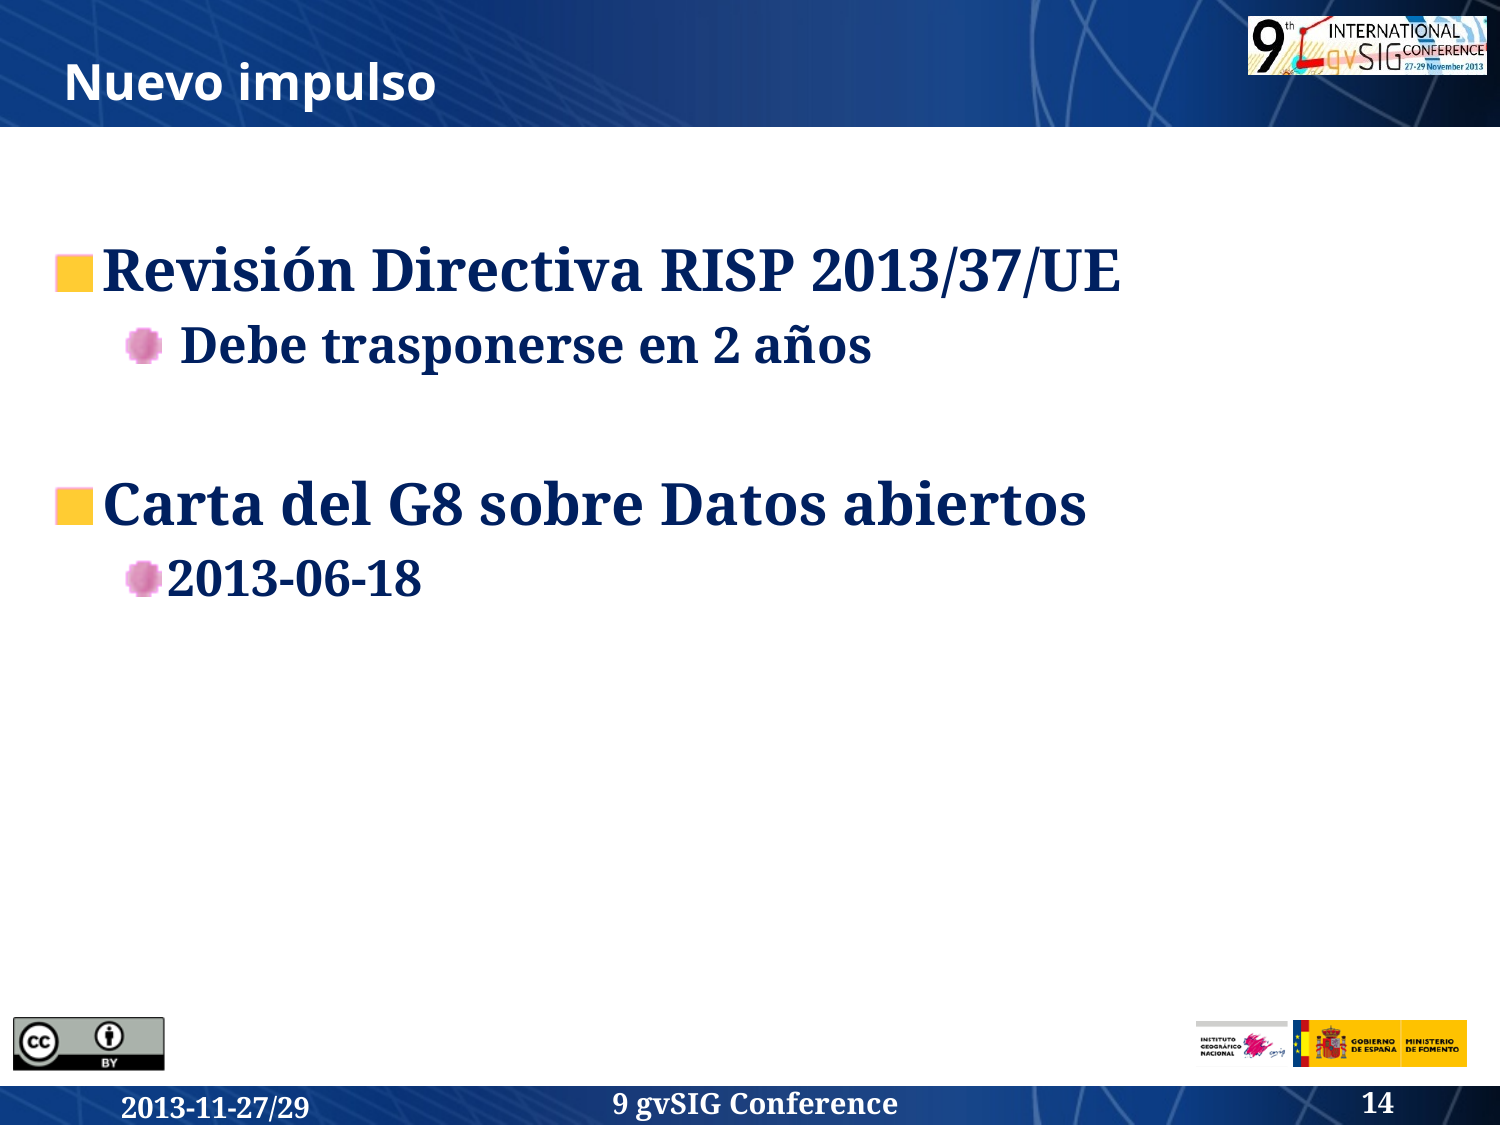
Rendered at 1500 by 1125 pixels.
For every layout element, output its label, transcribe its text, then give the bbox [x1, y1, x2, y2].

picture [13, 1017, 166, 1072]
list Revisión Directiva RISP 2013/37/UE Debe trasponerse en 2 años Carta del G8 sobre Datos abiertos 2013-06-18 [31, 144, 1465, 1004]
picture [0, 1086, 1500, 1125]
picture [1195, 1019, 1467, 1068]
picture [0, 0, 1500, 127]
title Nuevo impulso [0, 43, 1275, 107]
